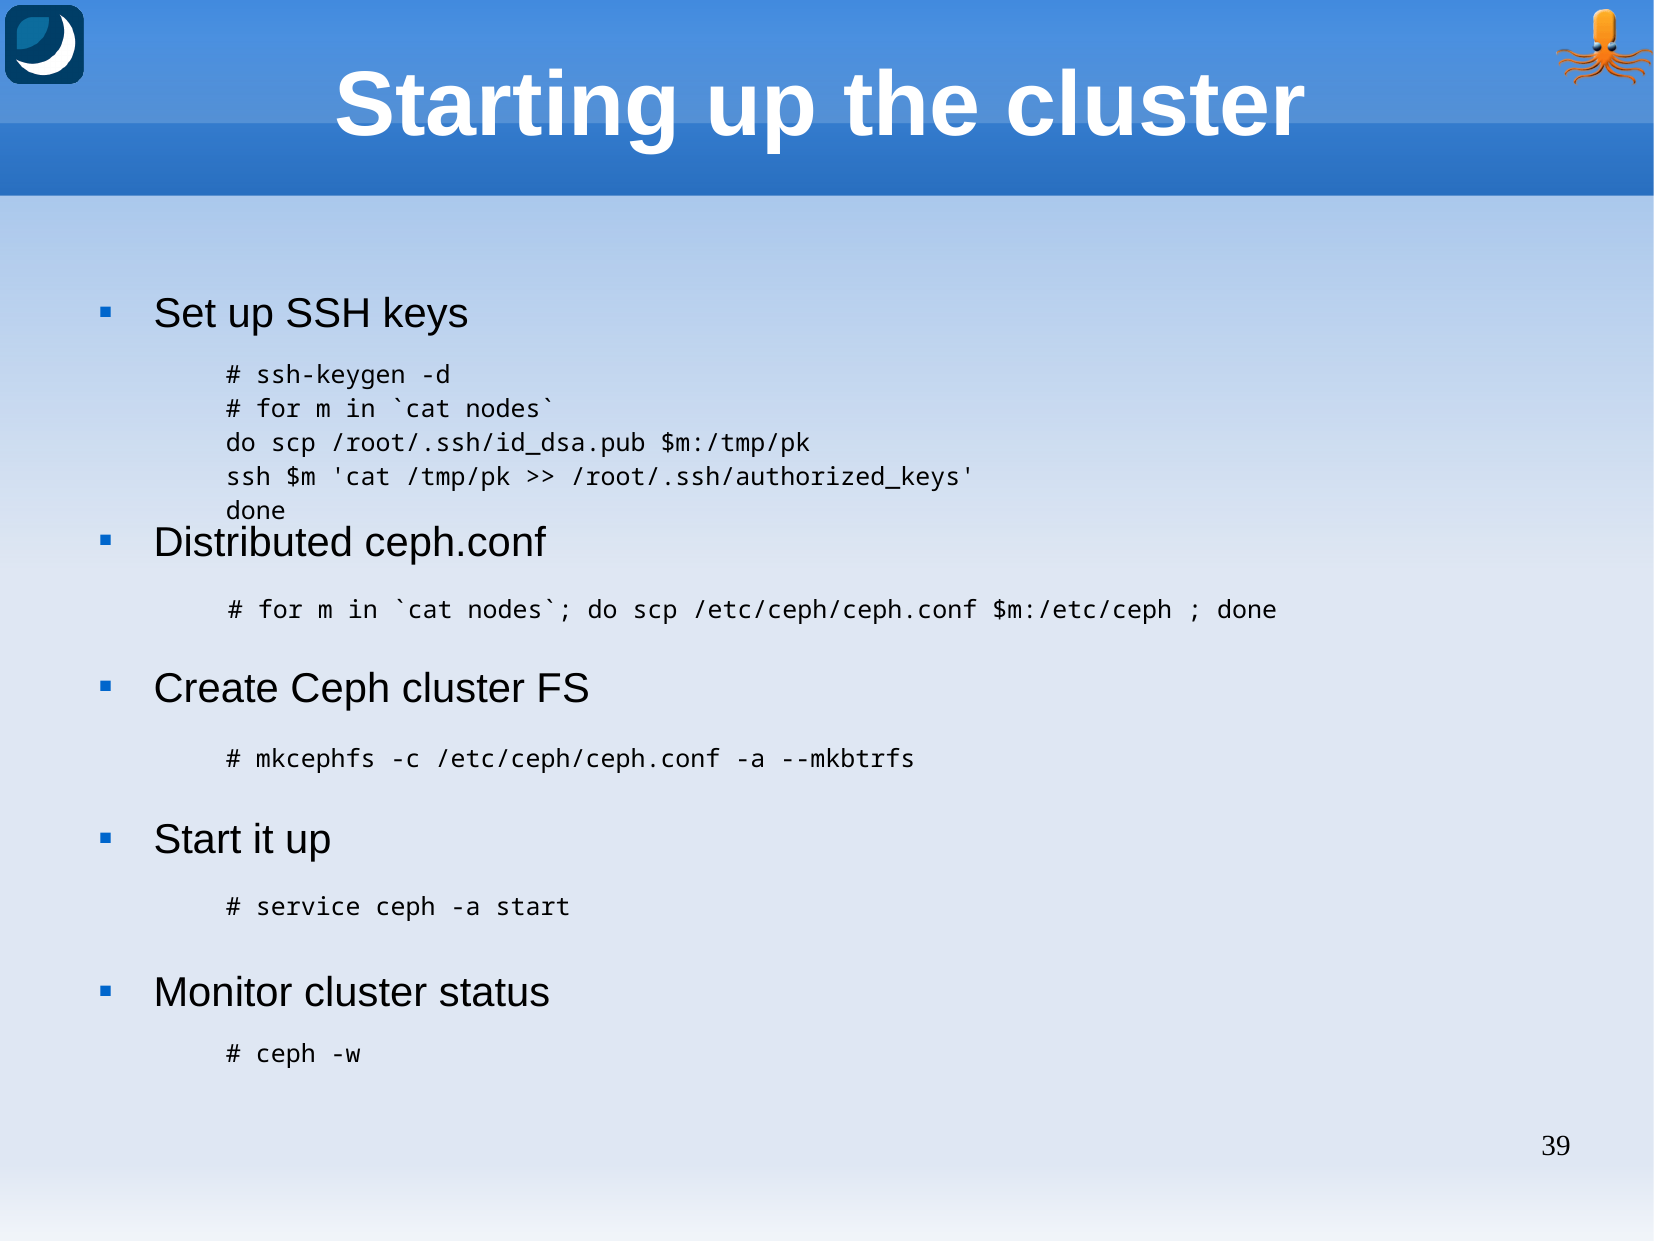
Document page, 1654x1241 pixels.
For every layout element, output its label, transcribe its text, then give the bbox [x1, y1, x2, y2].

text_box # ceph -w [211, 1028, 1037, 1142]
picture [0, 0, 1654, 1241]
title Starting up the cluster [76, 0, 1565, 208]
text_box # mkcephfs -c /etc/ceph/ceph.conf -a --mkbtrfs [211, 733, 1037, 846]
list Set up SSH keys Distributed ceph.conf Create Ceph cluster FS Start it up Monitor cluster status [82, 290, 1571, 1241]
text_box # ssh-keygen -d # for m in `cat nodes` do scp /root/.ssh/id_dsa.pub $m:/tmp/pk ssh $m 'cat /tmp/pk >> /root/.ssh/authorized_keys' done [211, 349, 1576, 510]
text_box # service ceph -a start [211, 880, 1037, 994]
text_box # for m in `cat nodes`; do scp /etc/ceph/ceph.conf $m:/etc/ceph ; done [213, 584, 1388, 697]
